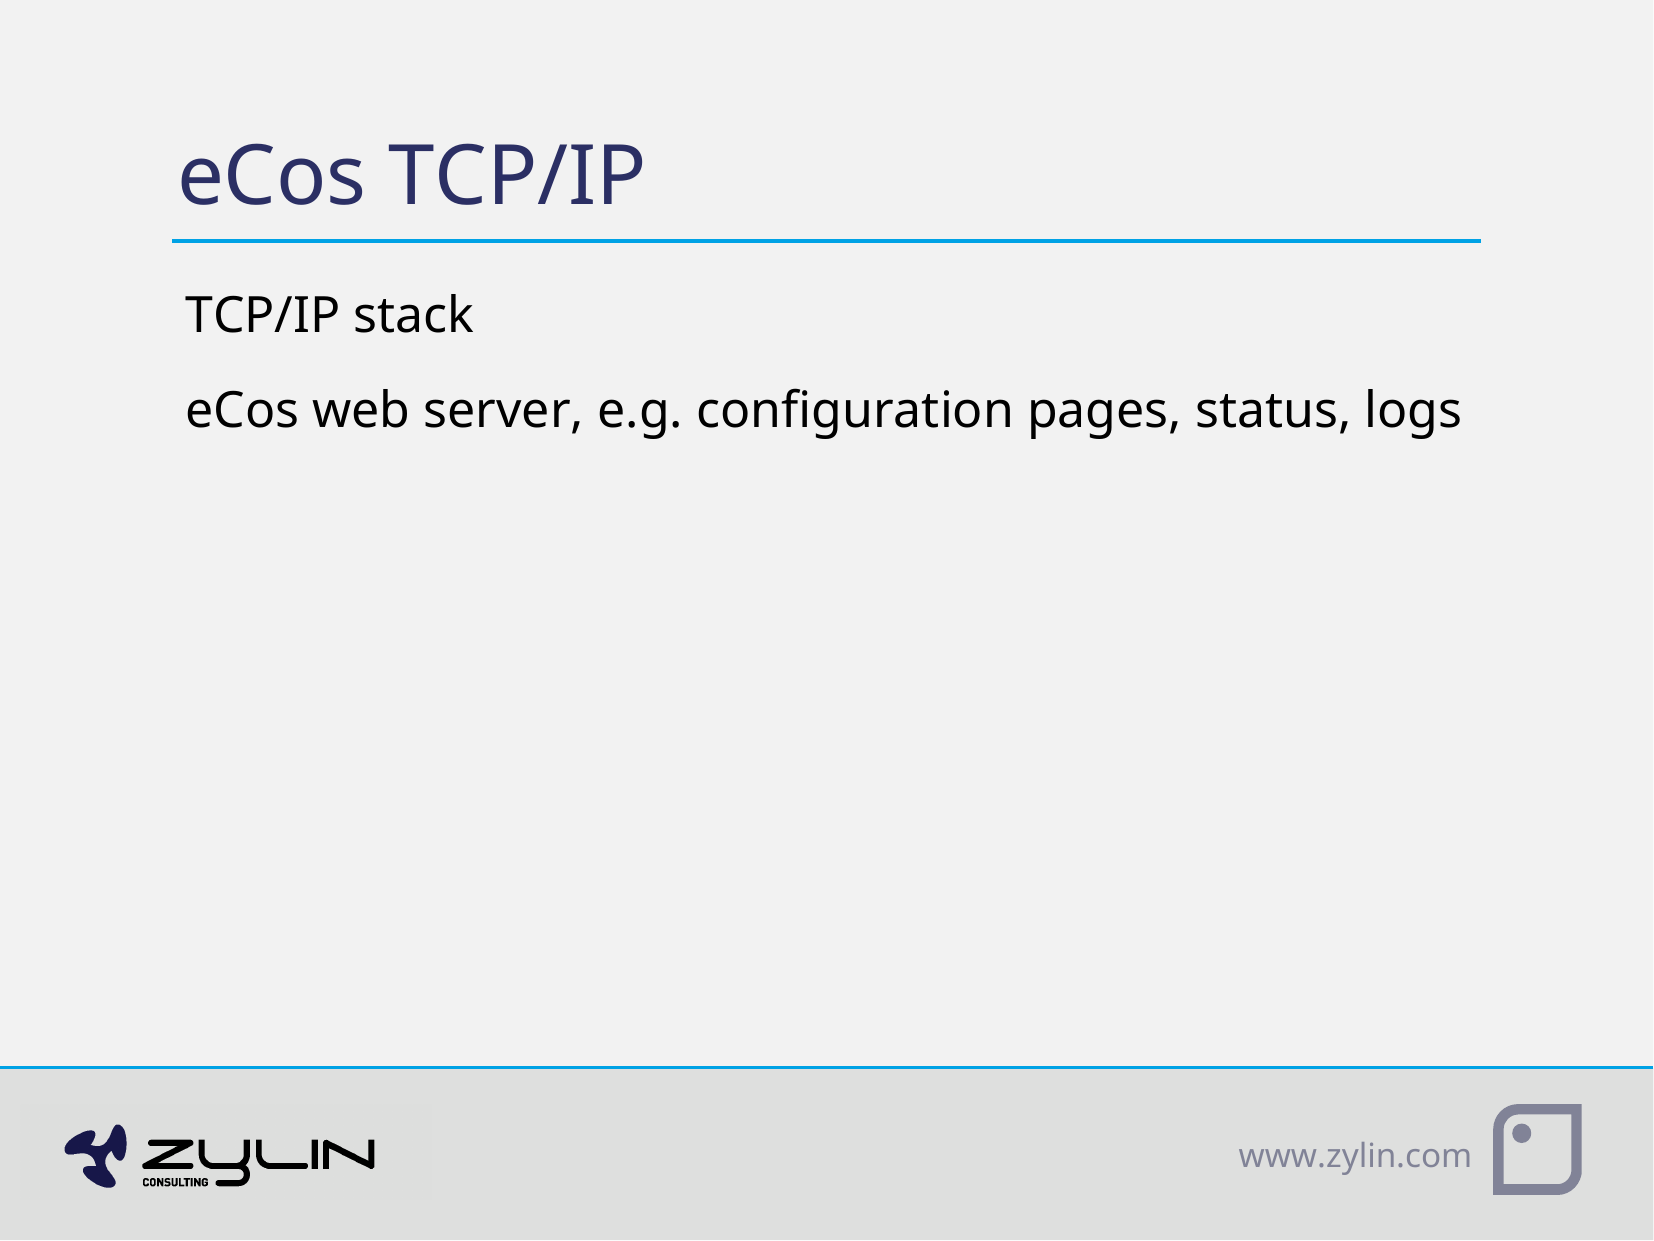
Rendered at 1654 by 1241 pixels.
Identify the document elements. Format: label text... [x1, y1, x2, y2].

title eCos TCP/IP [177, 122, 1493, 223]
picture [20, 1104, 432, 1200]
list TCP/IP stack eCos web server, e.g. configuration pages, status, logs [167, 280, 1495, 1052]
